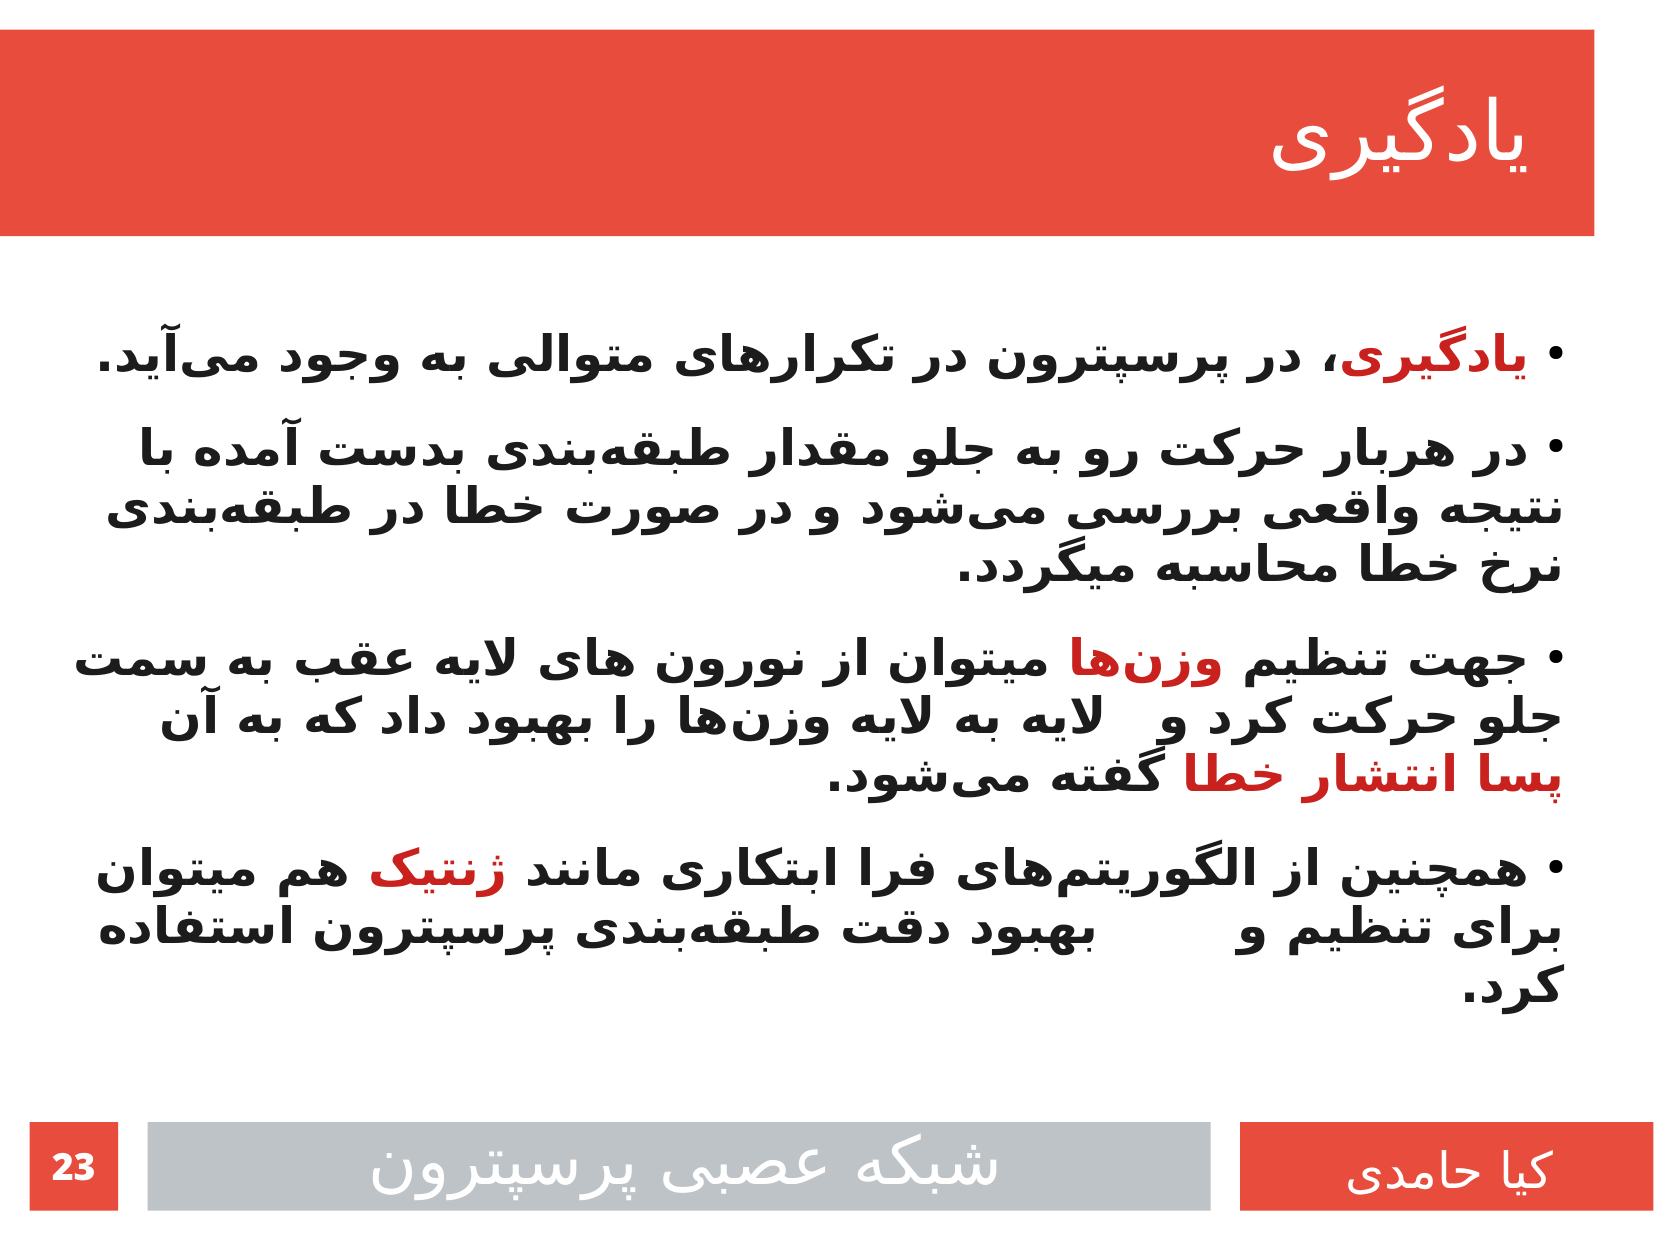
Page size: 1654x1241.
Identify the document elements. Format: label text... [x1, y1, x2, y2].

title شبکه عصبی پرسپترون [150, 1127, 1201, 1201]
title یادگیری [45, 32, 1531, 181]
title کیا حامدی [1245, 1127, 1654, 1201]
list یادگیری، در پرسپترون در تکرارهای متوالی به وجود می‌آید. در هربار حرکت رو به جلو مقدار طبقه‌بندی بدست آمده با نتیجه واقعی بررسی می‌شود و در صورت خطا در طبقه‌بندی نرخ خطا محاسبه میگردد. جهت تنظیم وزن‌ها میتوان از نورون های لایه عقب به سمت جلو حرکت کرد و لایه به لایه وزن‌ها را بهبود داد که به آن پسا انتشار خطا گفته می‌شود. همچنین از الگوریتم‌های فرا ابتکاری مانند ژنتیک هم میتوان برای تنظیم و بهبود دقت طبقه‌بندی پرسپترون استفاده کرد. [59, 324, 1565, 1093]
